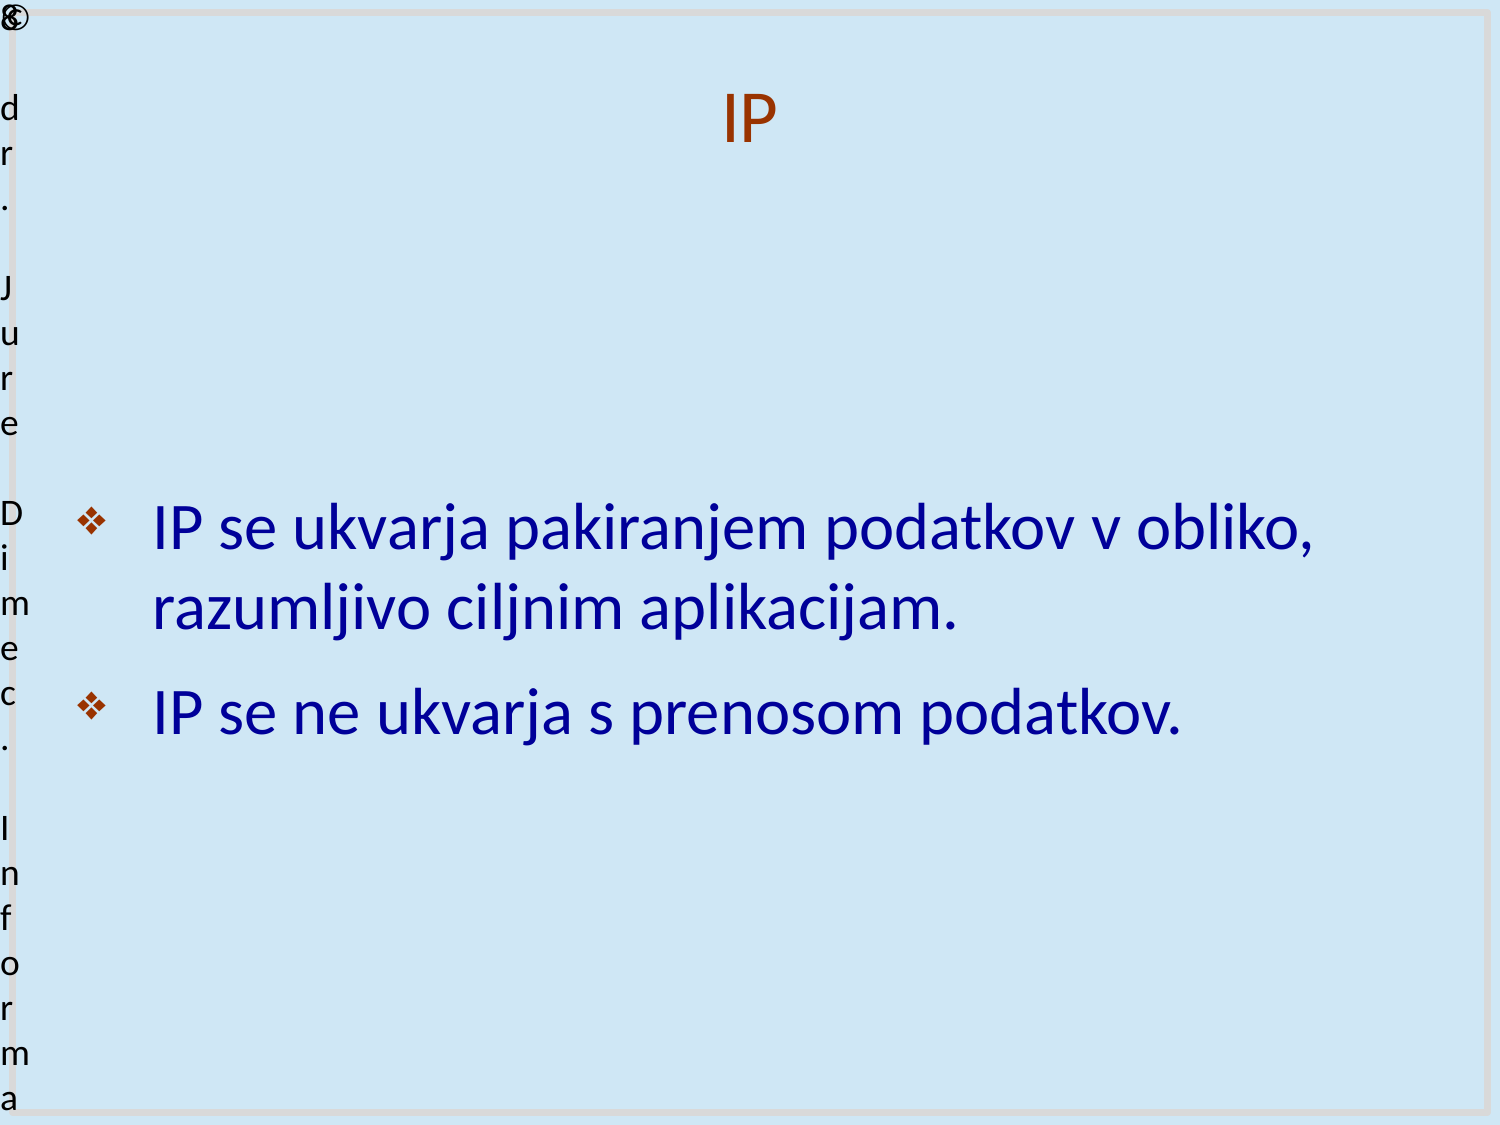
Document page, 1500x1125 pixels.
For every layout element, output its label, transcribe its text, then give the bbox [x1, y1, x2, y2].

title IP [112, 50, 1388, 175]
list IP se ukvarja pakiranjem podatkov v obliko, razumljivo ciljnim aplikacijam. IP se ne ukvarja s prenosom podatkov. [62, 474, 1463, 950]
